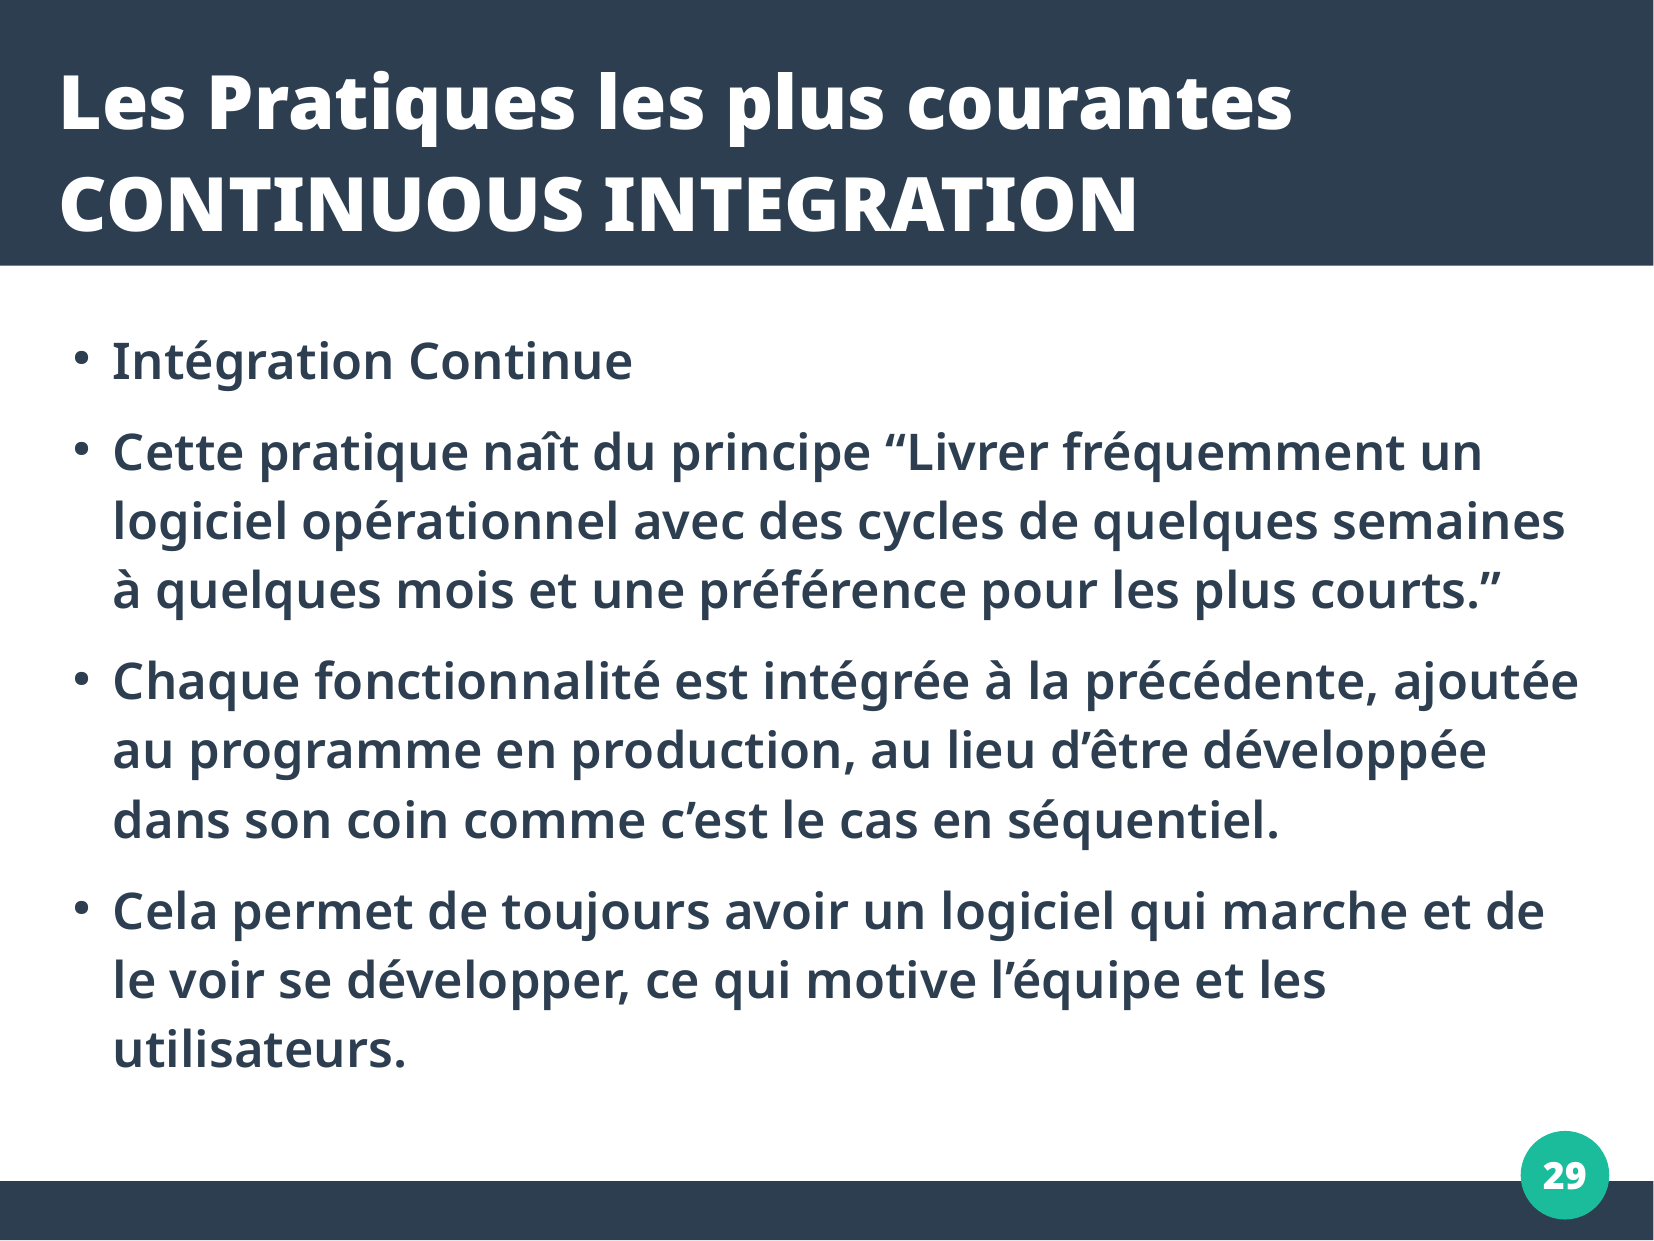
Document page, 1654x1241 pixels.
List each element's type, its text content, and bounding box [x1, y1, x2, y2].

title Les Pratiques les plus courantes CONTINUOUS INTEGRATION [59, 49, 1595, 207]
list Intégration Continue Cette pratique naît du principe “Livrer fréquemment un logiciel opérationnel avec des cycles de quelques semaines à quelques mois et une préférence pour les plus courts.” Chaque fonctionnalité est intégrée à la précédente, ajoutée au programme en production, au lieu d’être développée dans son coin comme c’est le cas en séquentiel. Cela permet de toujours avoir un logiciel qui marche et de le voir se développer, ce qui motive l’équipe et les utilisateurs. [59, 324, 1595, 1152]
